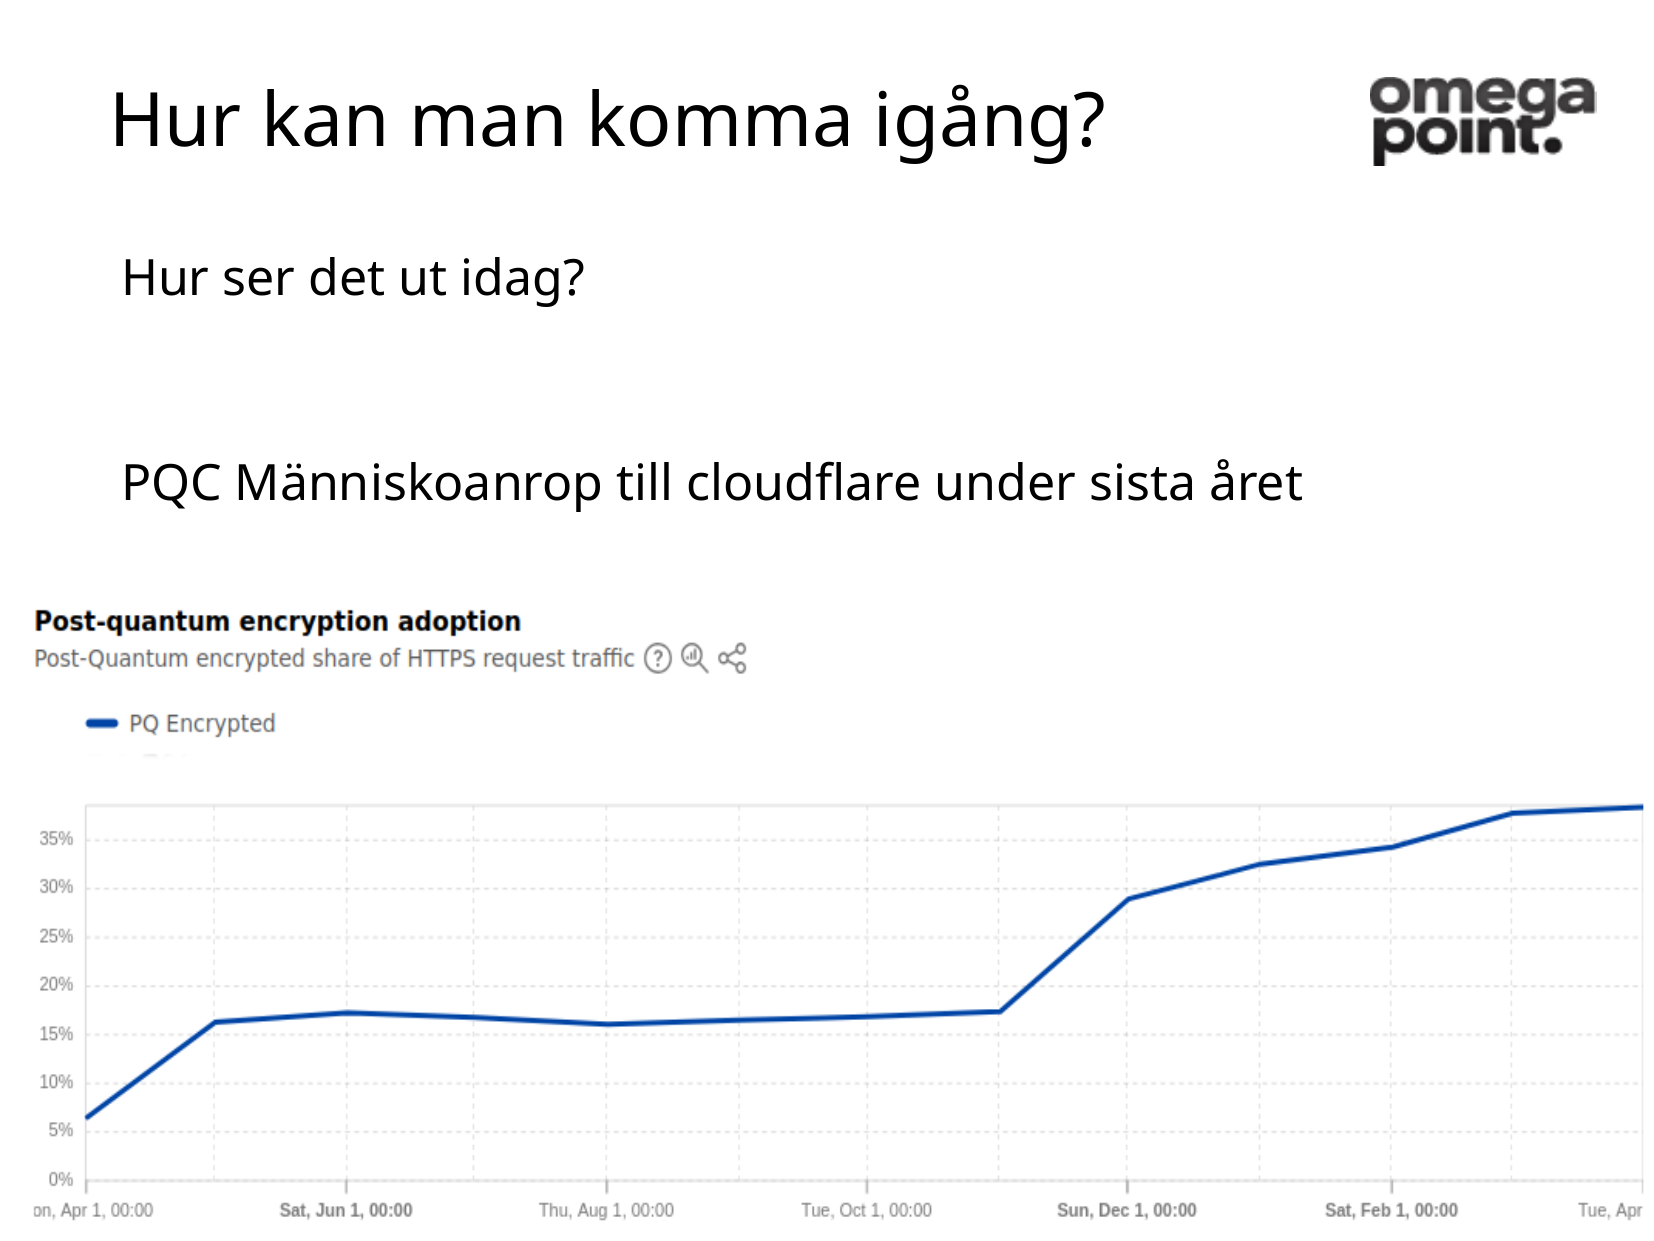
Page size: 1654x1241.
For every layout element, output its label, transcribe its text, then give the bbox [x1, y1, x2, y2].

text_box Hur kan man komma igång? [94, 59, 1219, 261]
picture [5, 590, 1654, 1241]
text_box Hur ser det ut idag? PQC Människoanrop till cloudflare under sista året [70, 200, 1654, 590]
picture [1370, 77, 1597, 166]
